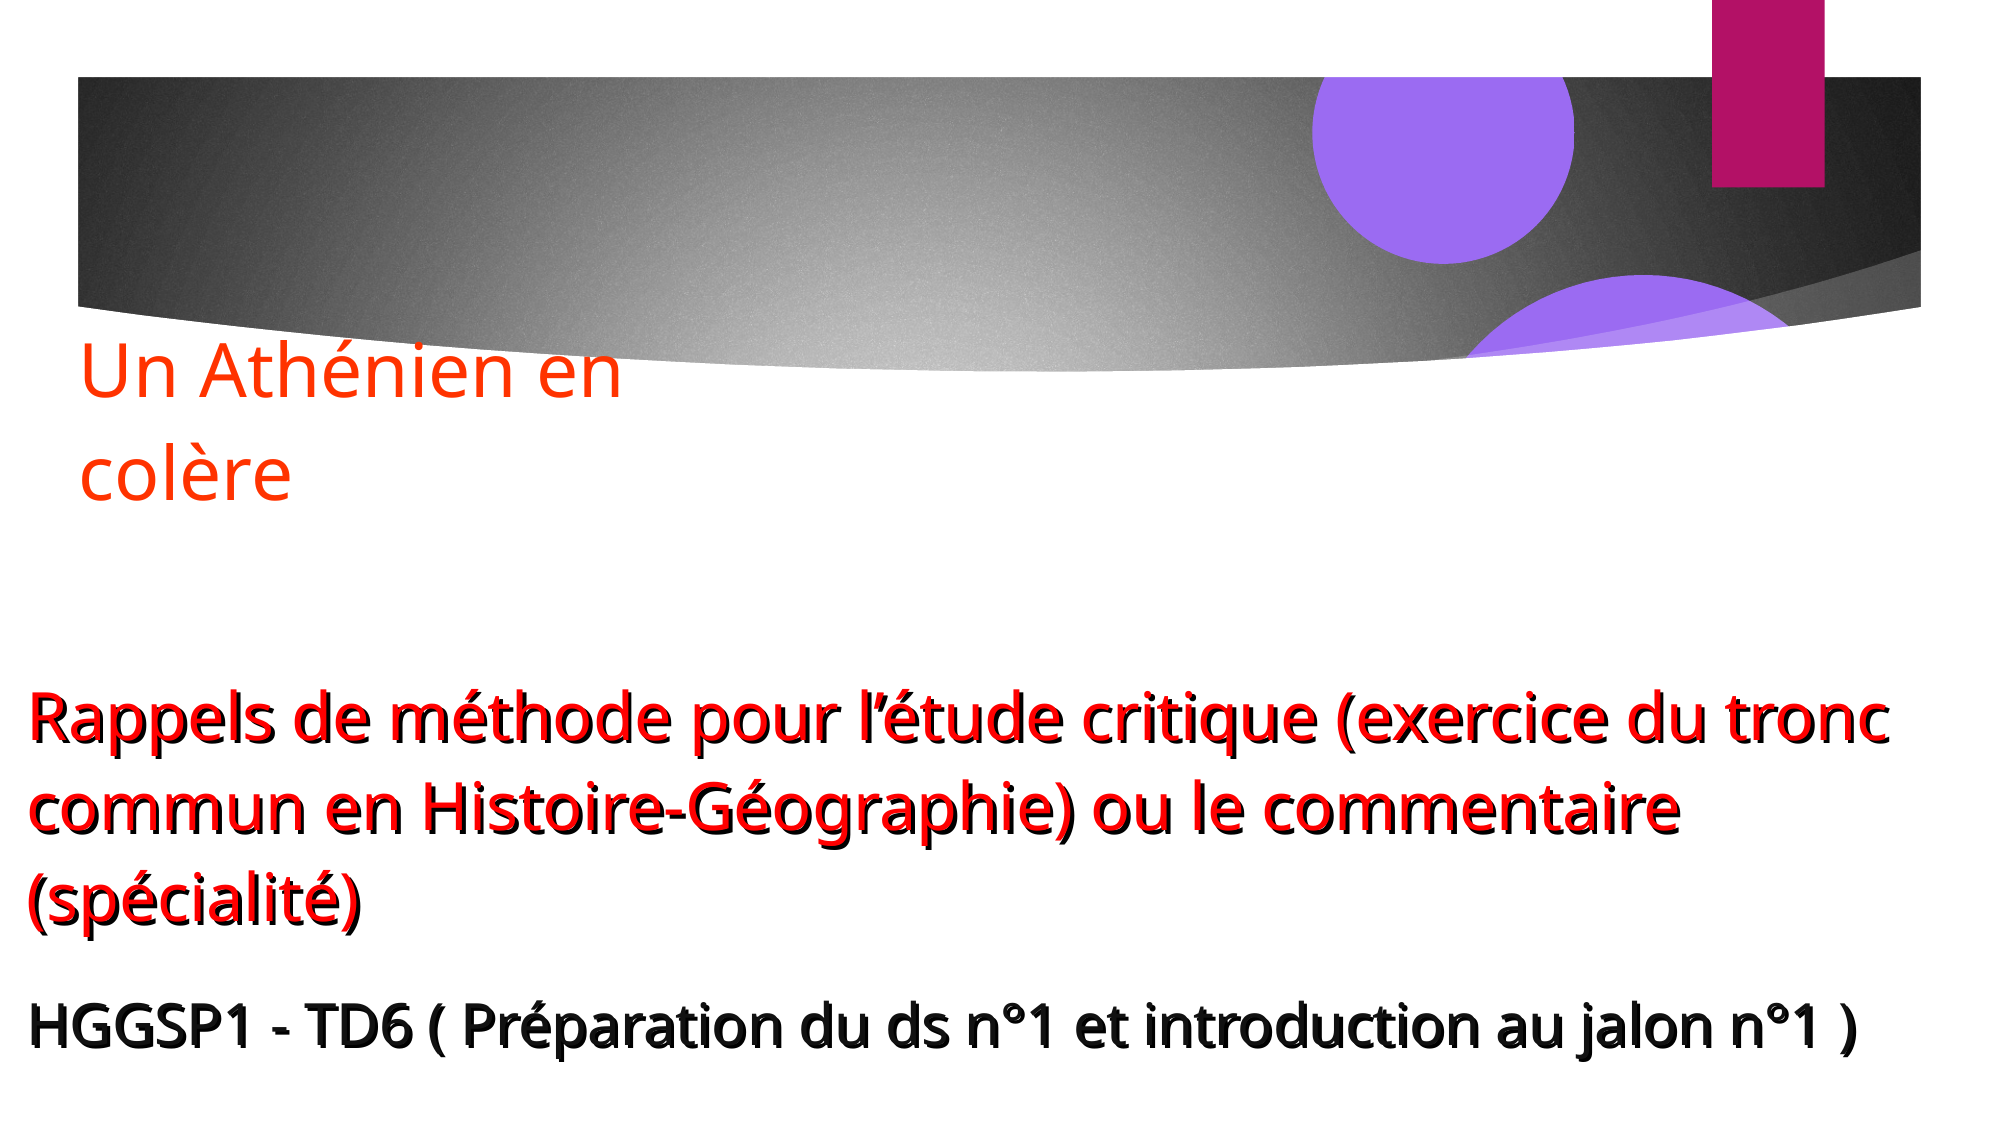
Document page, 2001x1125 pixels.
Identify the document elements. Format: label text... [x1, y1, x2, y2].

picture [79, 78, 1920, 371]
text_box Rappels de méthode pour l’étude critique (exercice du tronc commun en Histoire-Géographie) ou le commentaire (spécialité) HGGSP1 - TD6 ( Préparation du ds n°1 et introduction au jalon n°1 ) [11, 661, 1971, 957]
text_box Un Athénien en colère [78, 377, 847, 462]
